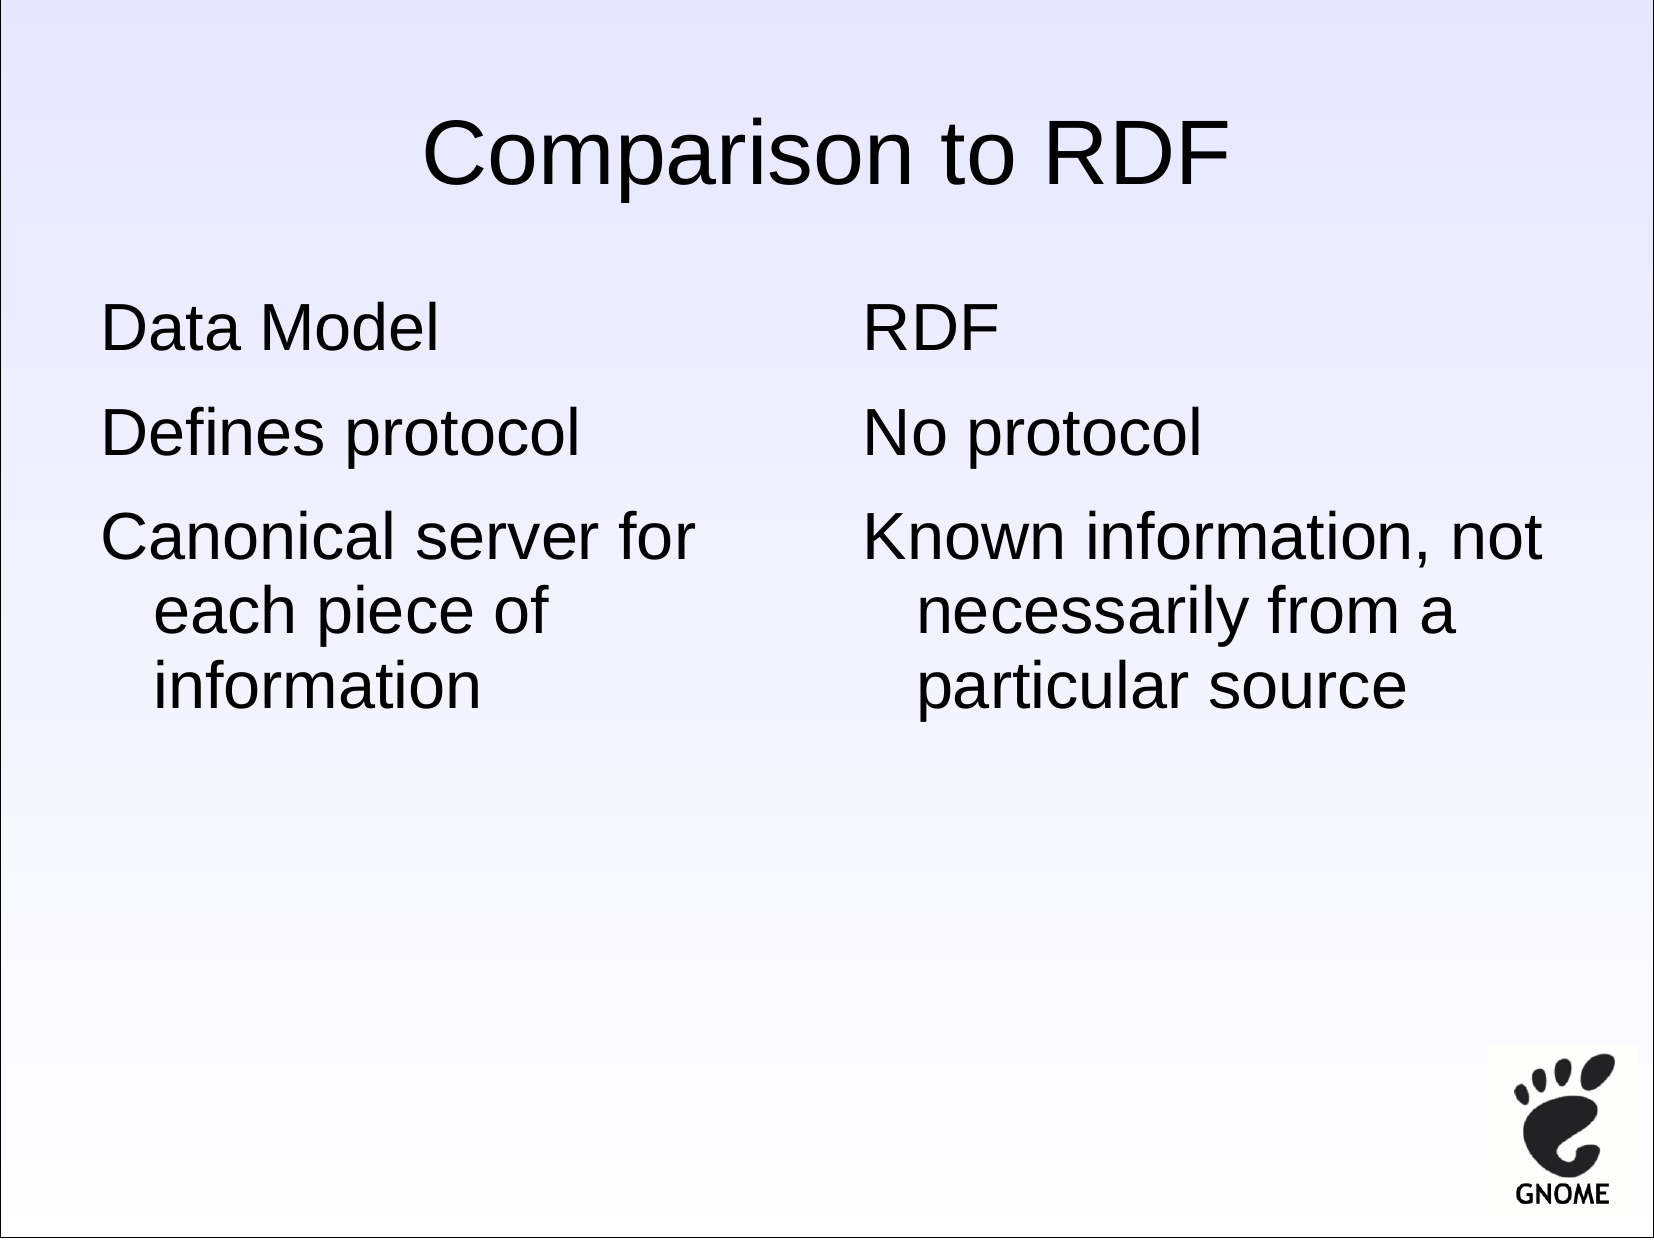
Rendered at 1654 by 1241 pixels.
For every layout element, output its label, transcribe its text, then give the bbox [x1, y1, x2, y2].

picture [1488, 1044, 1639, 1216]
list Data Model Defines protocol Canonical server for each piece of information [82, 290, 809, 1109]
list RDF No protocol Known information, not necessarily from a particular source [845, 290, 1572, 1094]
title Comparison to RDF [82, 49, 1571, 257]
